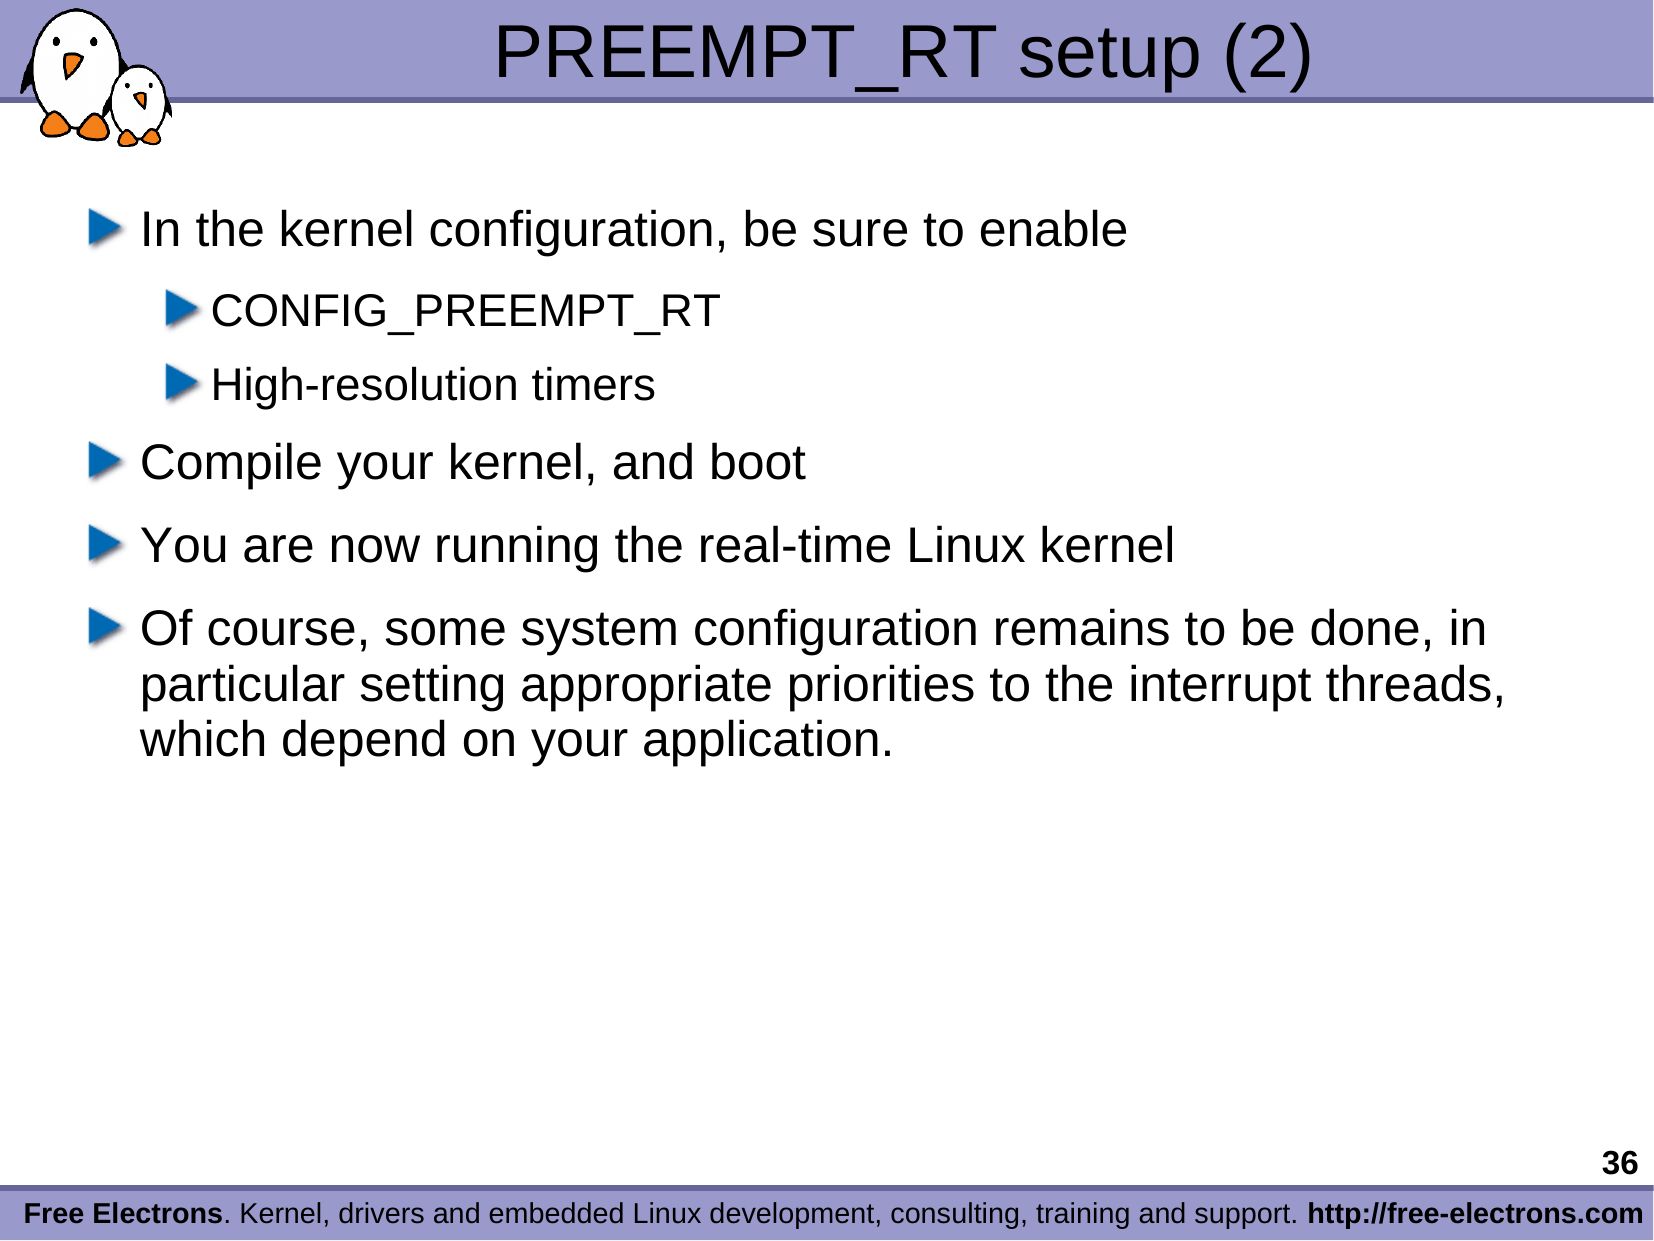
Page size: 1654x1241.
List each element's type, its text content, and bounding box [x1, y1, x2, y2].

picture [20, 8, 172, 147]
list In the kernel configuration, be sure to enable CONFIG_PREEMPT_RT High-resolution timers Compile your kernel, and boot You are now running the real-time Linux kernel Of course, some system configuration remains to be done, in particular setting appropriate priorities to the interrupt threads, which depend on your application. [68, 201, 1592, 1118]
title PREEMPT_RT setup (2) [178, 4, 1631, 98]
